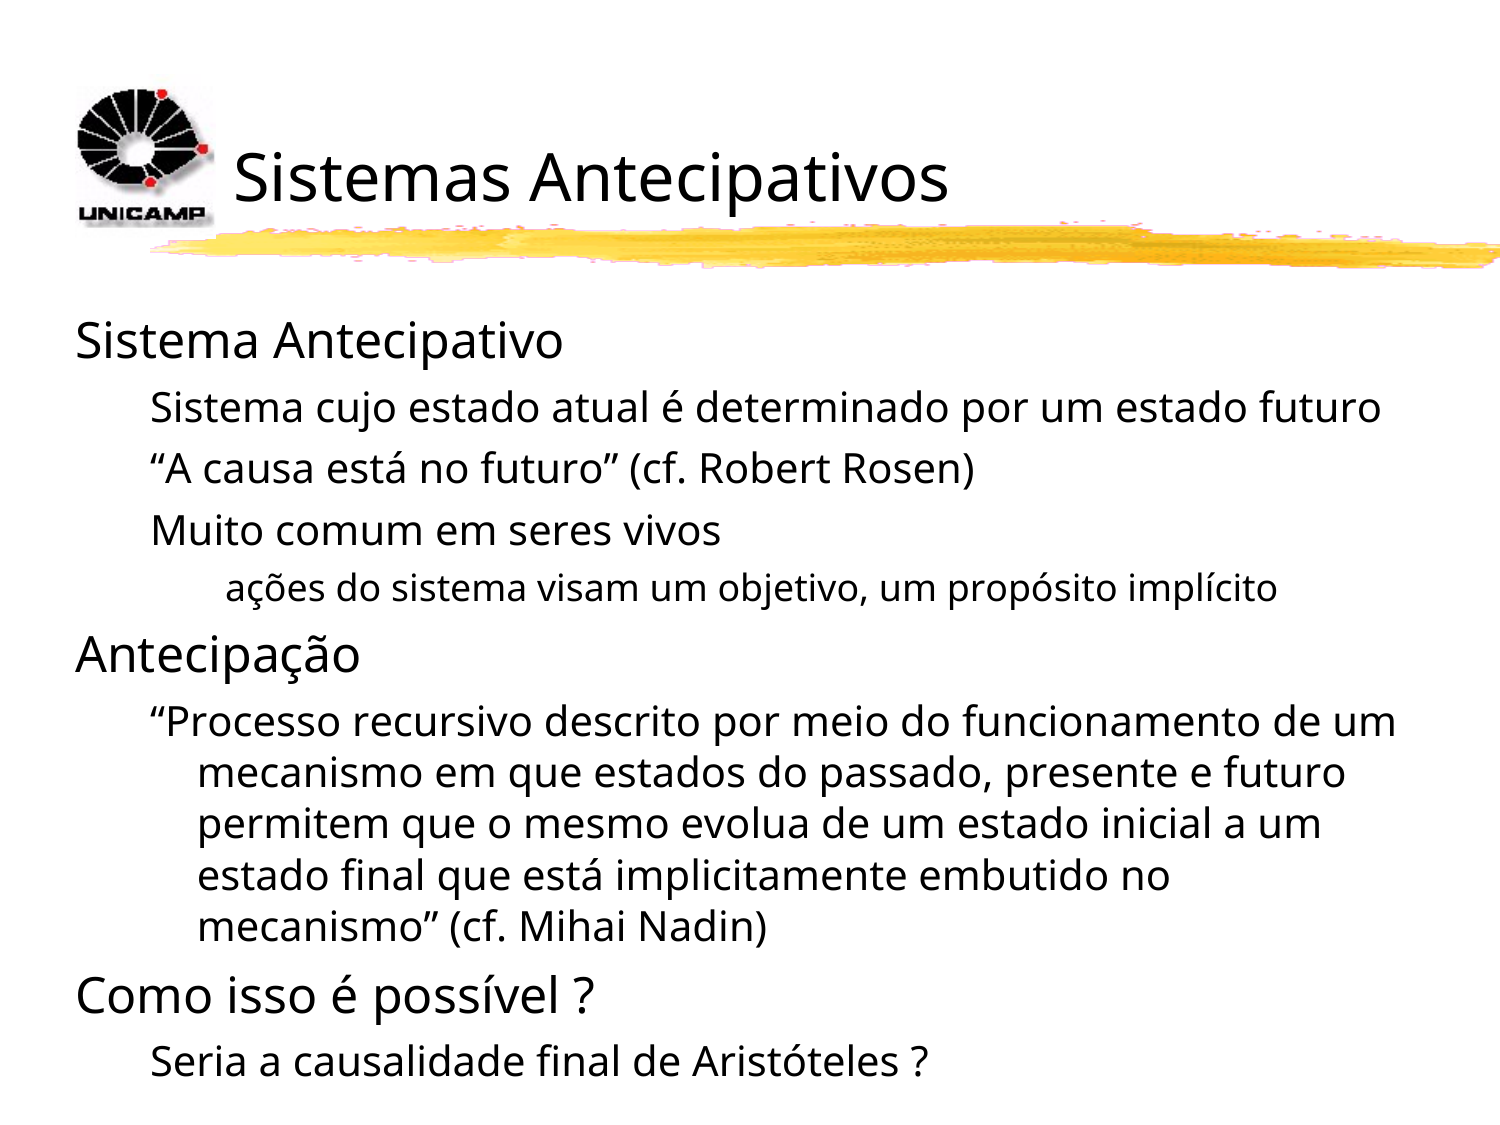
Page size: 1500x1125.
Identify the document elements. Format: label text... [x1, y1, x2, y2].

title Sistemas Antecipativos [233, 44, 1434, 218]
picture [75, 74, 1500, 279]
list Sistema Antecipativo Sistema cujo estado atual é determinado por um estado futuro “A causa está no futuro” (cf. Robert Rosen) Muito comum em seres vivos ações do sistema visam um objetivo, um propósito implícito Antecipação “Processo recursivo descrito por meio do funcionamento de um mecanismo em que estados do passado, presente e futuro permitem que o mesmo evolua de um estado inicial a um estado final que está implicitamente embutido no mecanismo” (cf. Mihai Nadin) Como isso é possível ? Seria a causalidade final de Aristóteles ? [74, 309, 1417, 980]
